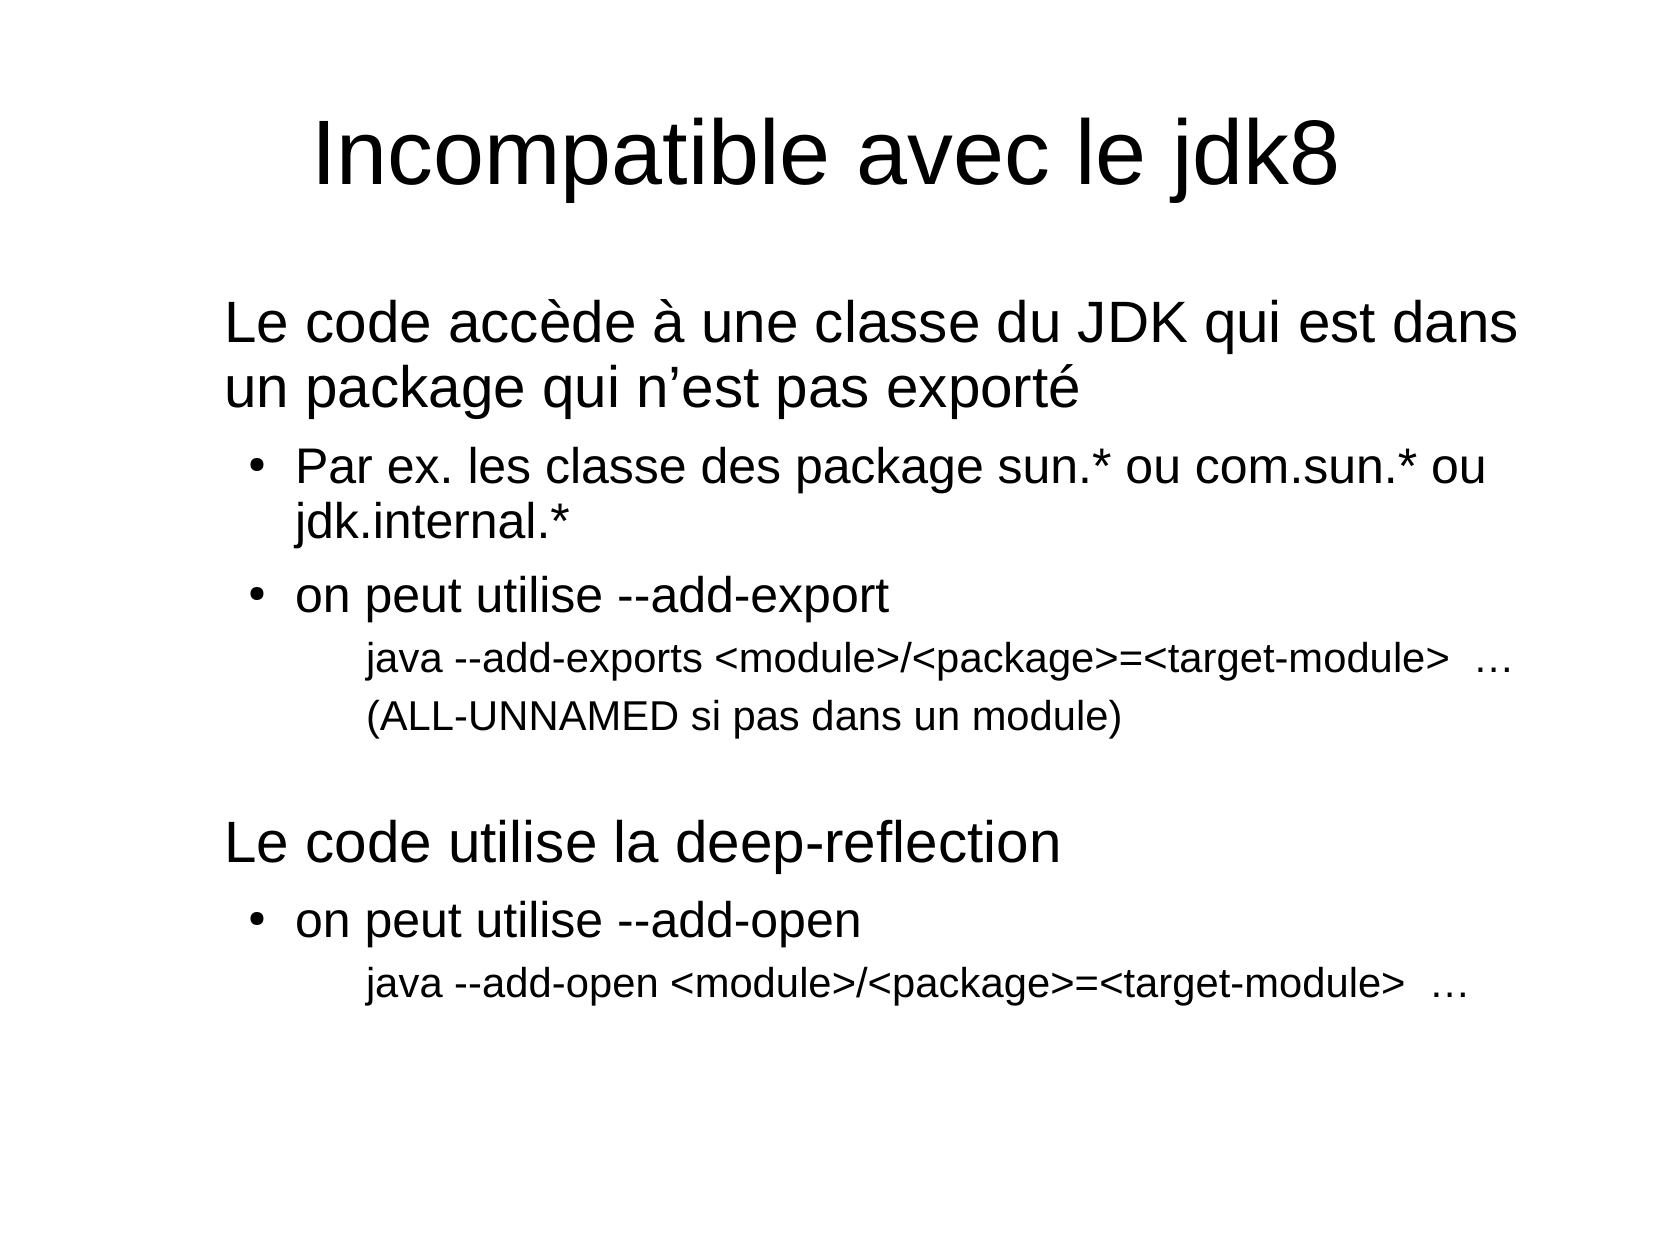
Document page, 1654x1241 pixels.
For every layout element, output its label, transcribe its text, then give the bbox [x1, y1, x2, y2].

list Le code accède à une classe du JDK qui est dans un package qui n’est pas exporté Par ex. les classe des package sun.* ou com.sun.* ou jdk.internal.* on peut utilise --add-export java --add-exports <module>/<package>=<target-module> … (ALL-UNNAMED si pas dans un module) Le code utilise la deep-reflection on peut utilise --add-open java --add-open <module>/<package>=<target-module> … [82, 290, 1571, 1156]
title Incompatible avec le jdk8 [82, 49, 1571, 257]
